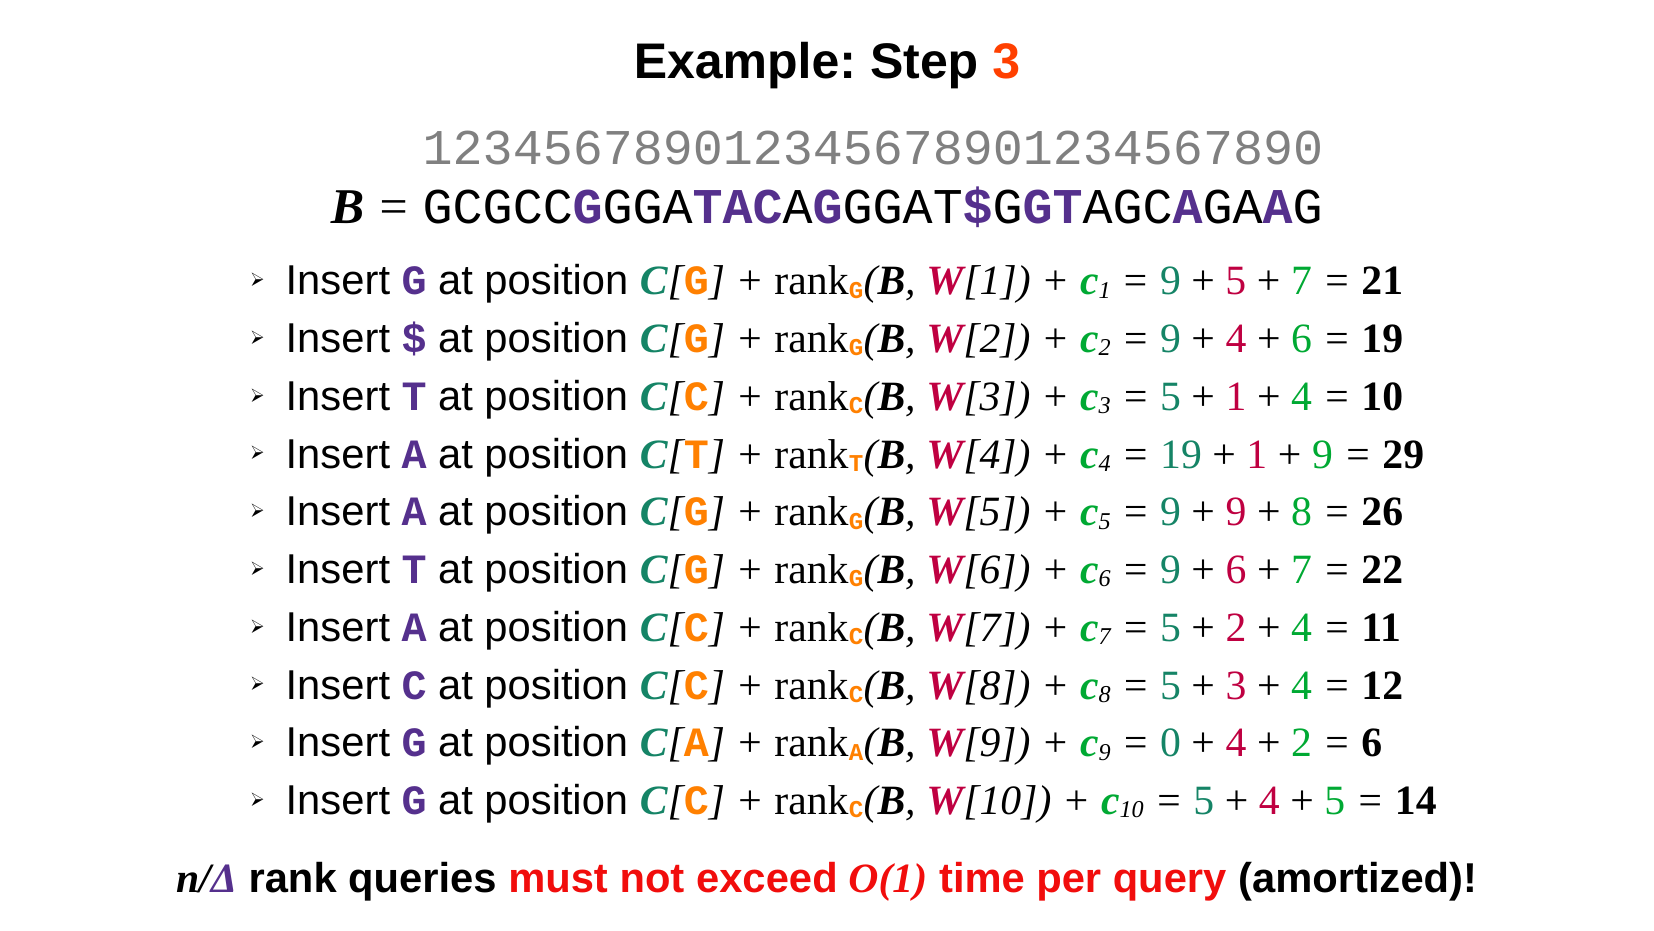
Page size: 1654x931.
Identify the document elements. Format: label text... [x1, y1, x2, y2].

text_box Example: Step 3 [474, 0, 1180, 112]
text_box B = 123456789012345678901234567890 B = GCGCCGGGATACAGGGAT$GGTAGCAGAAG [0, 112, 1654, 247]
text_box n/Δ rank queries must not exceed O(1) time per query (amortized)! [2, 824, 1652, 910]
text_box Insert G at position C[G] + rankG(B, W[1]) + c1 = 9 + 5 + 7 = 21 Insert $ at position C[G] + rankG(B, W[2]) + c2 = 9 + 4 + 6 = 19 Insert T at position C[C] + rankC(B, W[3]) + c3 = 5 + 1 + 4 = 10 Insert A at position C[T] + rankT(B, W[4]) + c4 = 19 + 1 + 9 = 29 Insert A at position C[G] + rankG(B, W[5]) + c5 = 9 + 9 + 8 = 26 Insert T at position C[G] + rankG(B, W[6]) + c6 = 9 + 6 + 7 = 22 Insert A at position C[C] + rankC(B, W[7]) + c7 = 5 + 2 + 4 = 11 Insert C at position C[C] + rankC(B, W[8]) + c8 = 5 + 3 + 4 = 12 Insert G at position C[A] + rankA(B, W[9]) + c9 = 0 + 4 + 2 = 6 Insert G at position C[C] + rankC(B, W[10]) + c10 = 5 + 4 + 5 = 14 [235, 247, 1452, 824]
